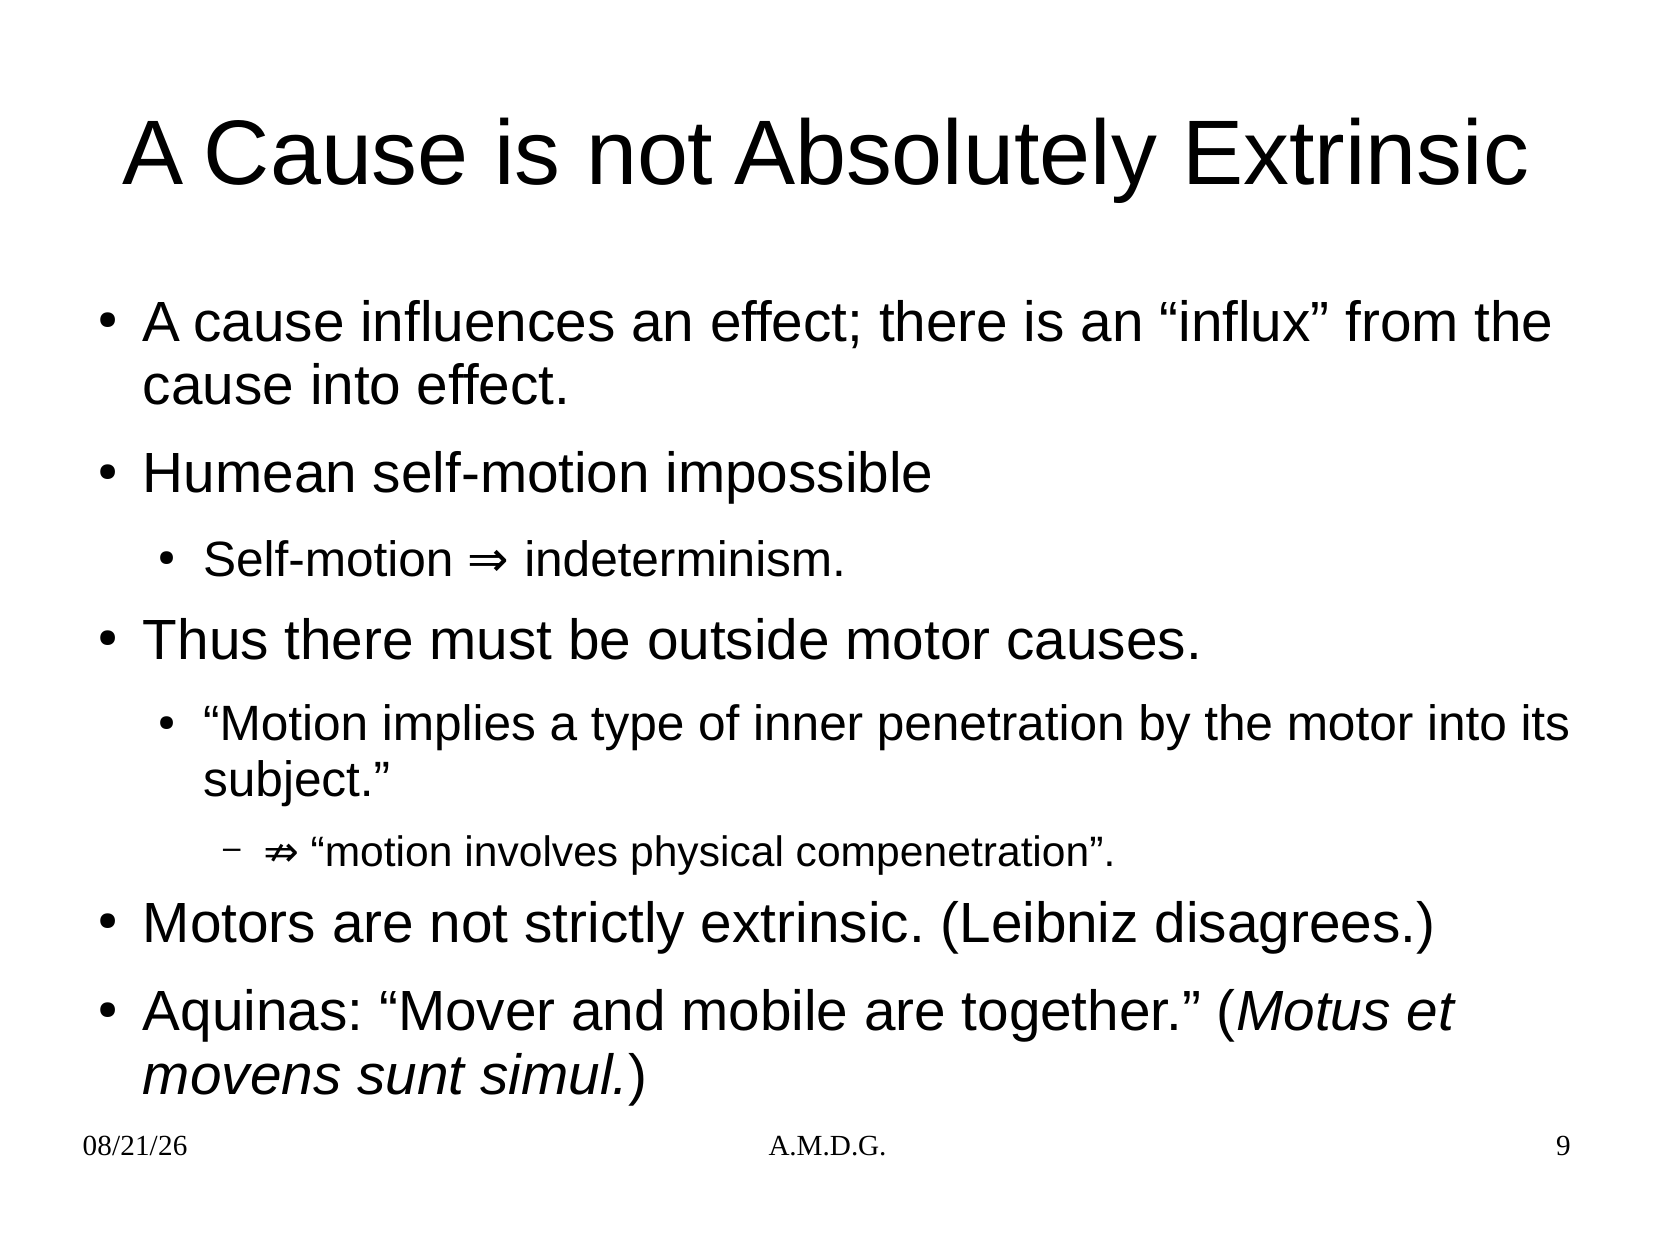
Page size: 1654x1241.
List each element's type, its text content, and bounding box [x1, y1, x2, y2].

title A Cause is not Absolutely Extrinsic [82, 49, 1571, 257]
list A cause influences an effect; there is an “influx” from the cause into effect. Humean self-motion impossible Self-motion ⇒ indeterminism. Thus there must be outside motor causes. “Motion implies a type of inner penetration by the motor into its subject.” ⇏ “motion involves physical compenetration”. Motors are not strictly extrinsic. (Leibniz disagrees.) Aquinas: “Mover and mobile are together.” (Motus et movens sunt simul.) [82, 290, 1571, 1109]
